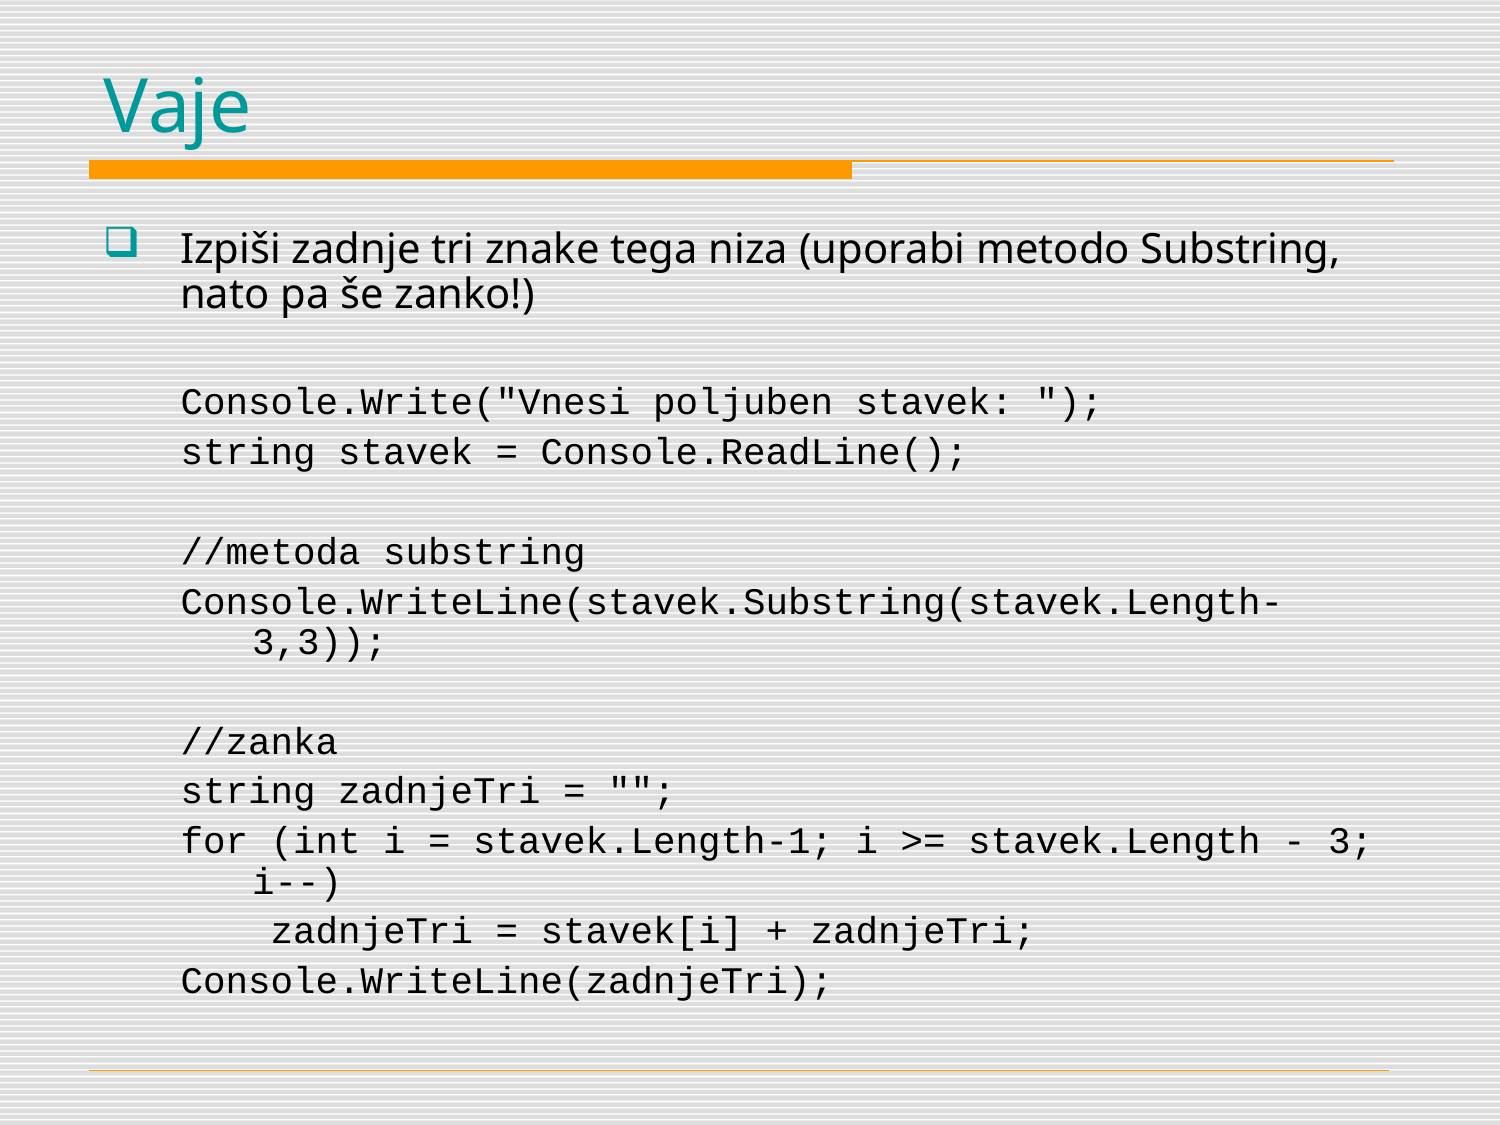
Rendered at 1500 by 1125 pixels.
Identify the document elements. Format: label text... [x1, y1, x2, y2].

picture [0, 0, 1500, 1125]
title Vaje [88, 42, 1401, 155]
list Izpiši zadnje tri znake tega niza (uporabi metodo Substring, nato pa še zanko!) Console.Write("Vnesi poljuben stavek: "); string stavek = Console.ReadLine(); //metoda substring Console.WriteLine(stavek.Substring(stavek.Length-3,3)); //zanka string zadnjeTri = ""; for (int i = stavek.Length-1; i >= stavek.Length - 3; i--) zadnjeTri = stavek[i] + zadnjeTri; Console.WriteLine(zadnjeTri); [88, 220, 1401, 1059]
